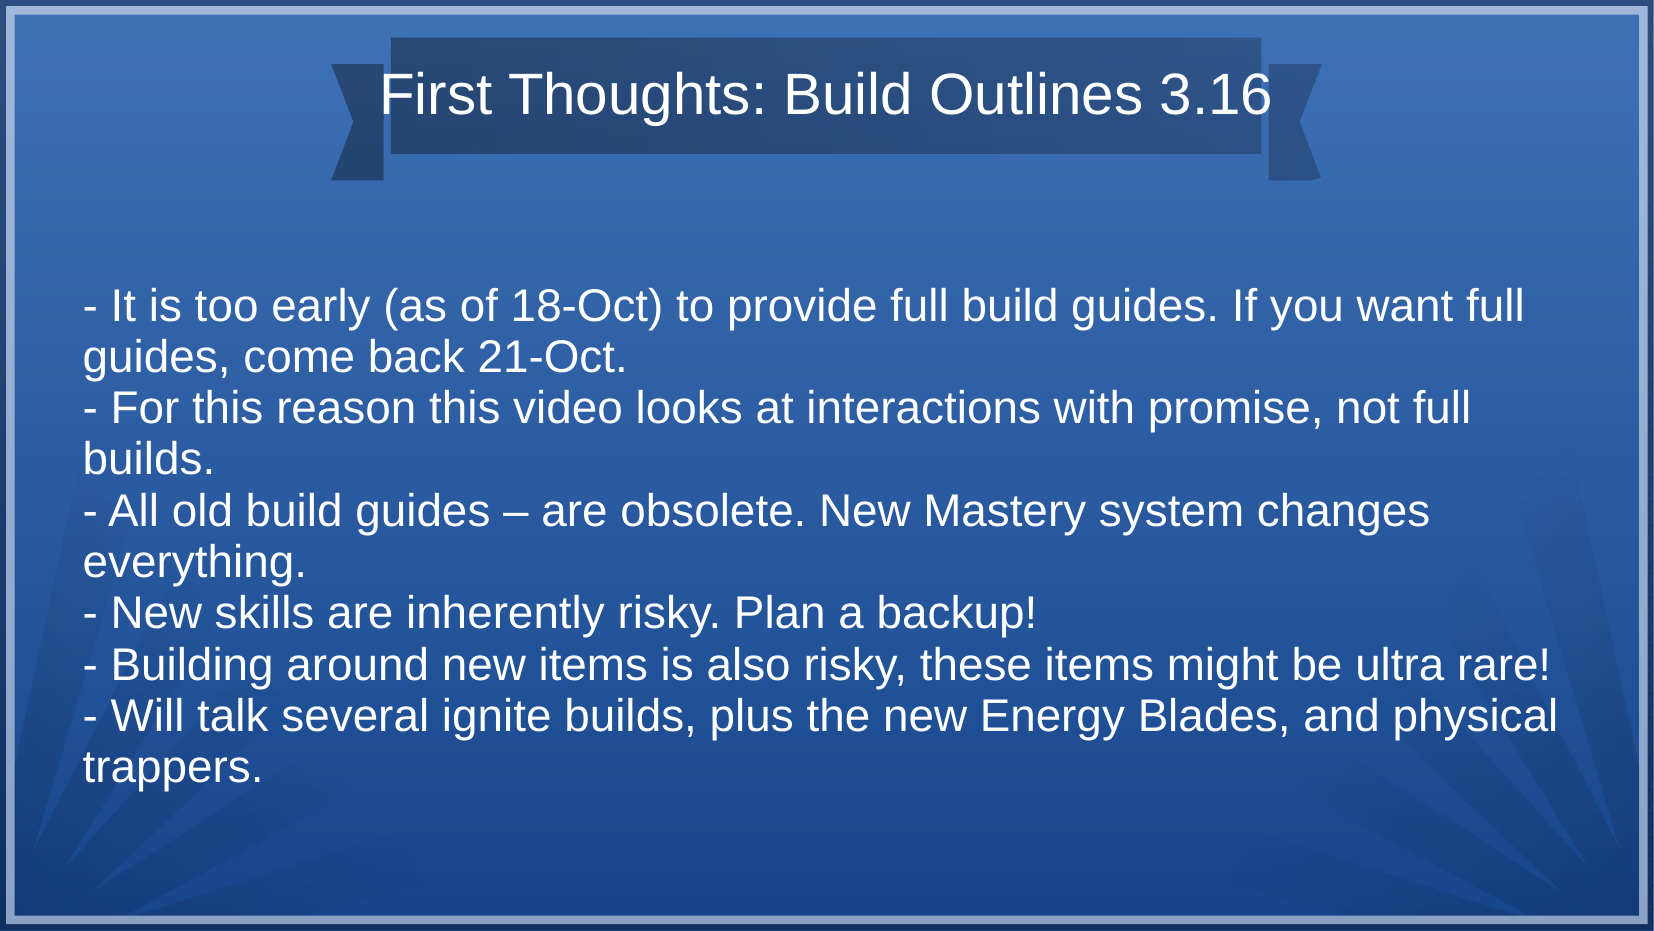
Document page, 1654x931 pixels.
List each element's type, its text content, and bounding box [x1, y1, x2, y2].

subtitle - It is too early (as of 18-Oct) to provide full build guides. If you want full guides, come back 21-Oct. - For this reason this video looks at interactions with promise, not full builds. - All old build guides – are obsolete. New Mastery system changes everything. - New skills are inherently risky. Plan a backup! - Building around new items is also risky, these items might be ultra rare! - Will talk several ignite builds, plus the new Energy Blades, and physical trappers. [82, 224, 1571, 848]
title First Thoughts: Build Outlines 3.16 [324, 29, 1329, 160]
